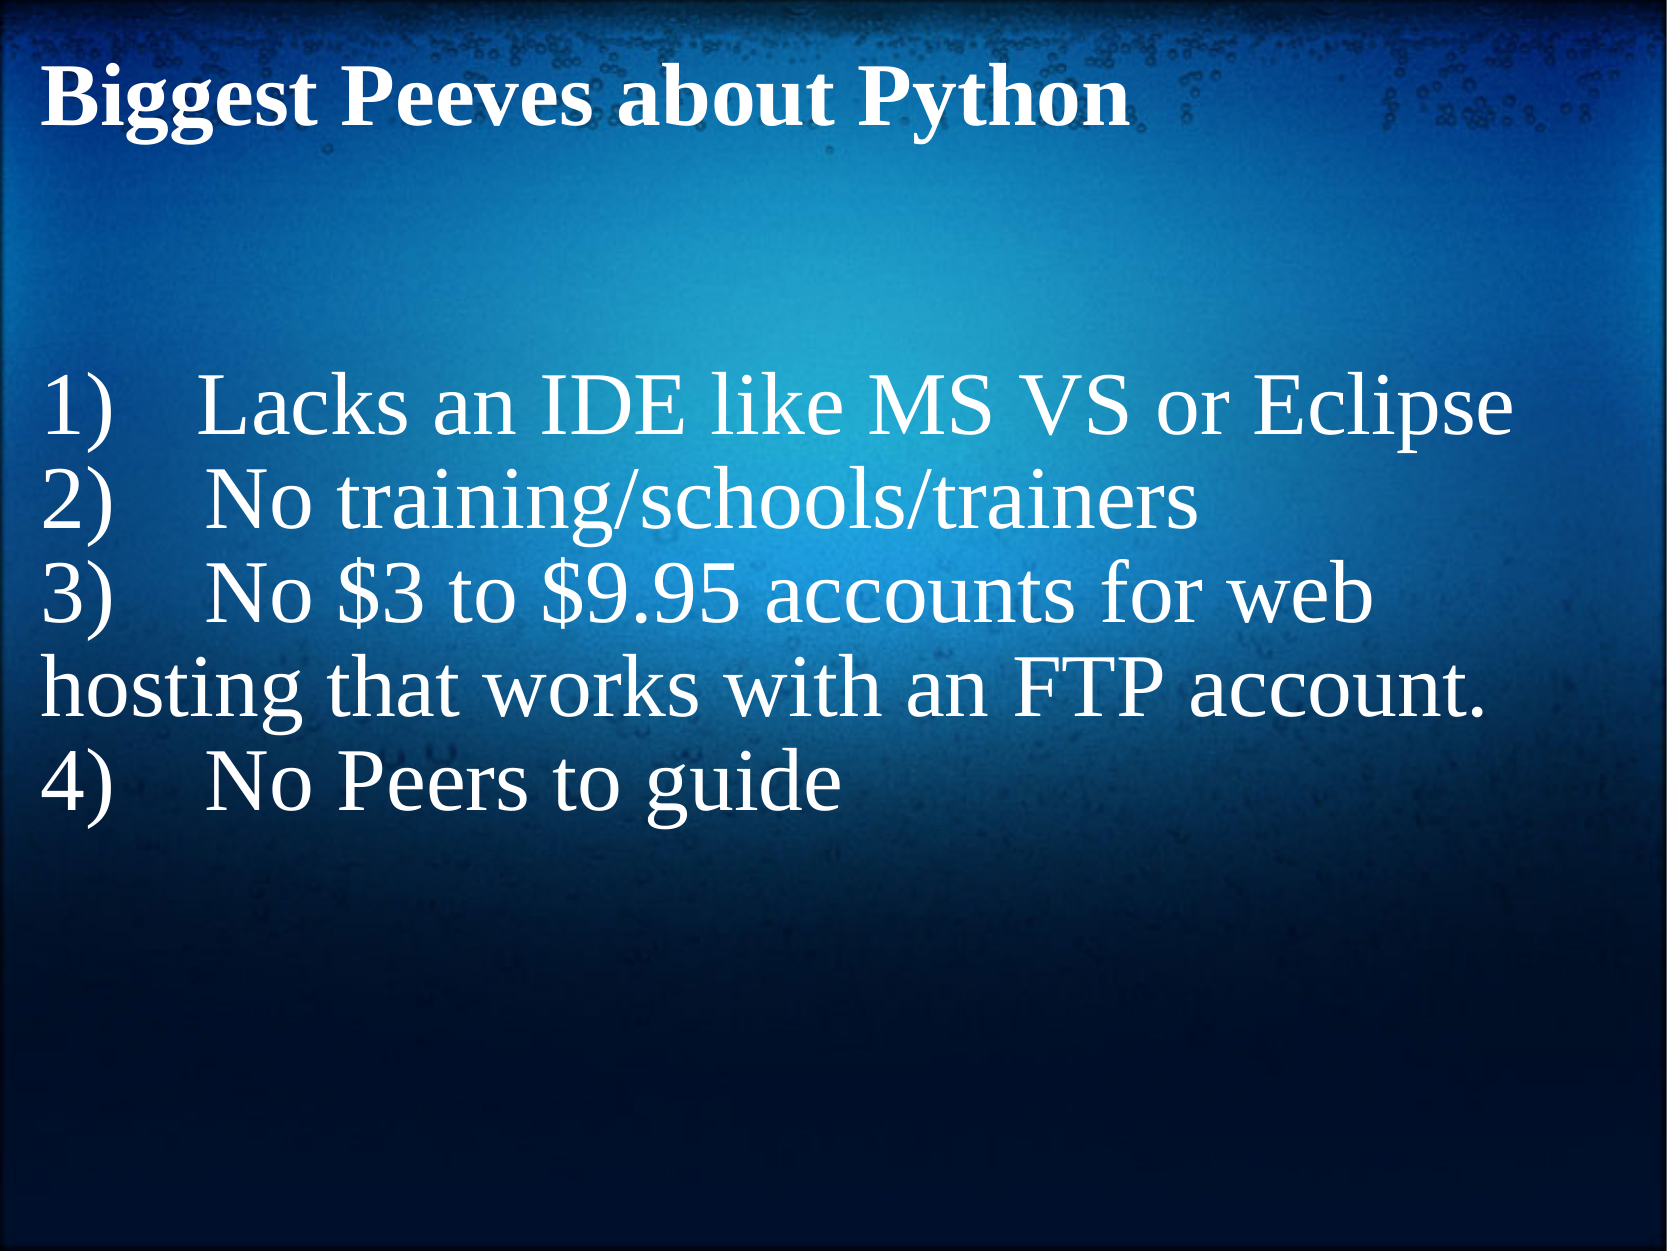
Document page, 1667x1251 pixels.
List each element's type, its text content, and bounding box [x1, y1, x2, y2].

title Biggest Peeves about Python [40, 50, 1627, 201]
list 1) Lacks an IDE like MS VS or Eclipse 2) No training/schools/trainers 3) No $3 to $9.95 accounts for web hosting that works with an FTP account. 4) No Peers to guide [40, 300, 1627, 1201]
picture [0, 0, 1667, 1251]
